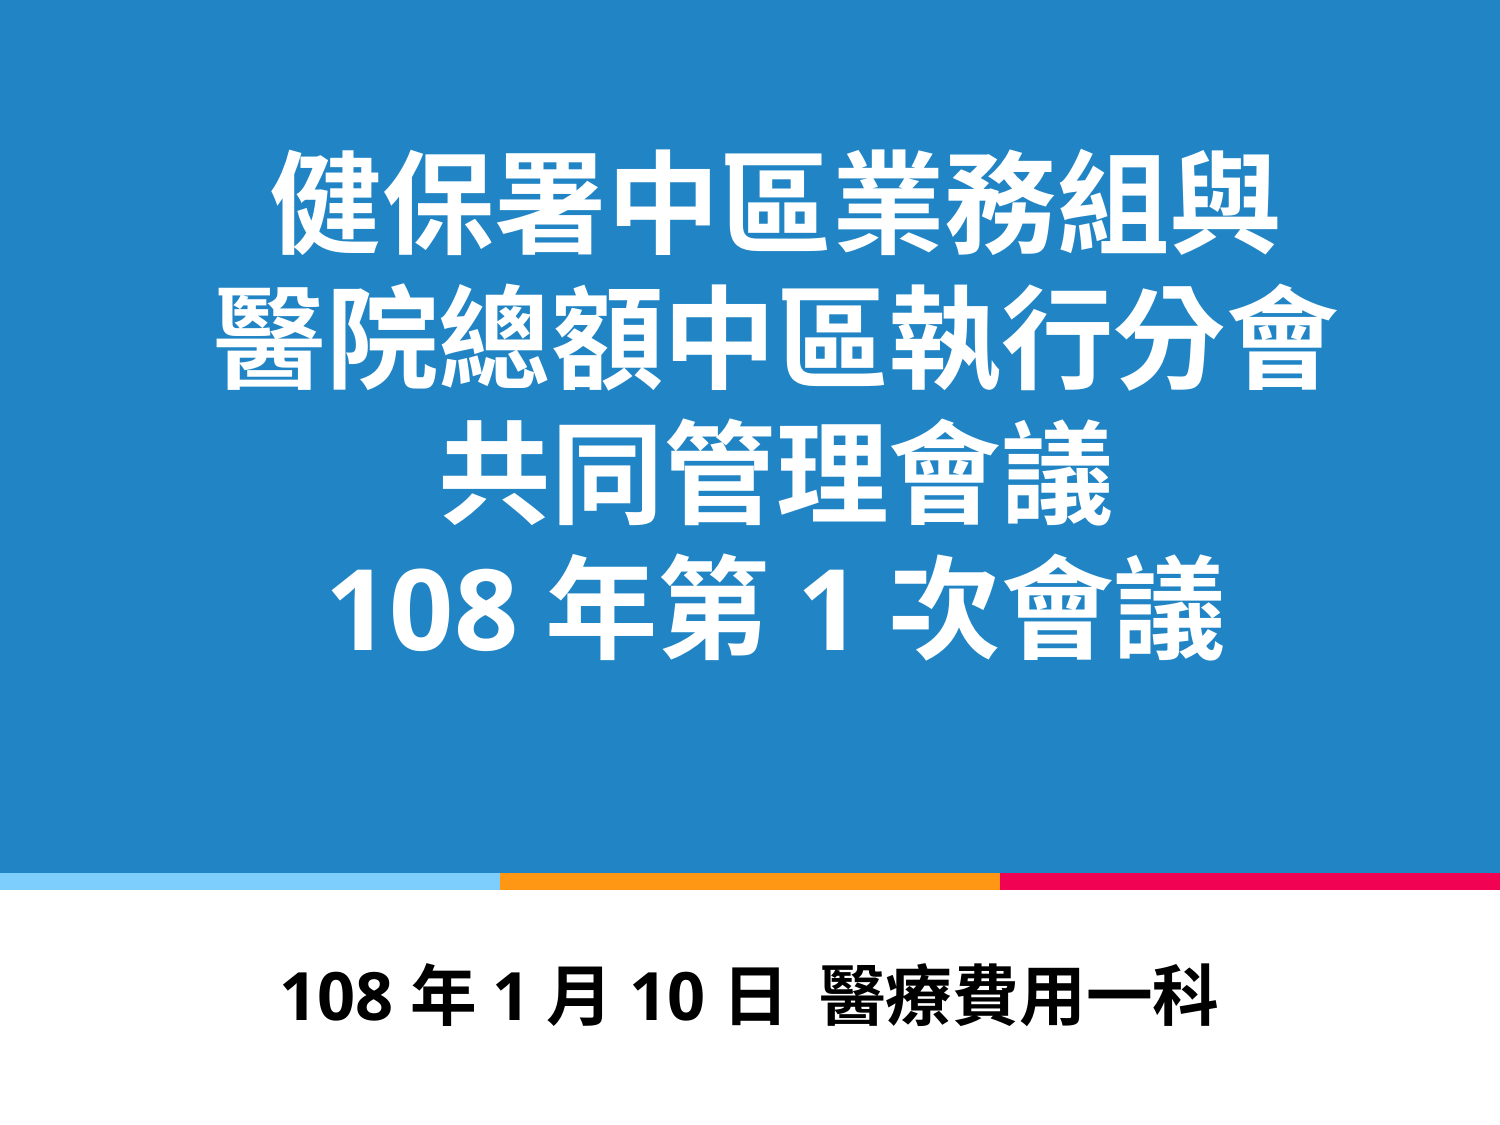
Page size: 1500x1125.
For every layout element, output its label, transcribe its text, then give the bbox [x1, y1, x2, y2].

title 108年1月10日 醫療費用一科 [112, 874, 1388, 1125]
text_box 健保署中區業務組與 醫院總額中區執行分會 共同管理會議 108年第1次會議 [52, 125, 1500, 680]
